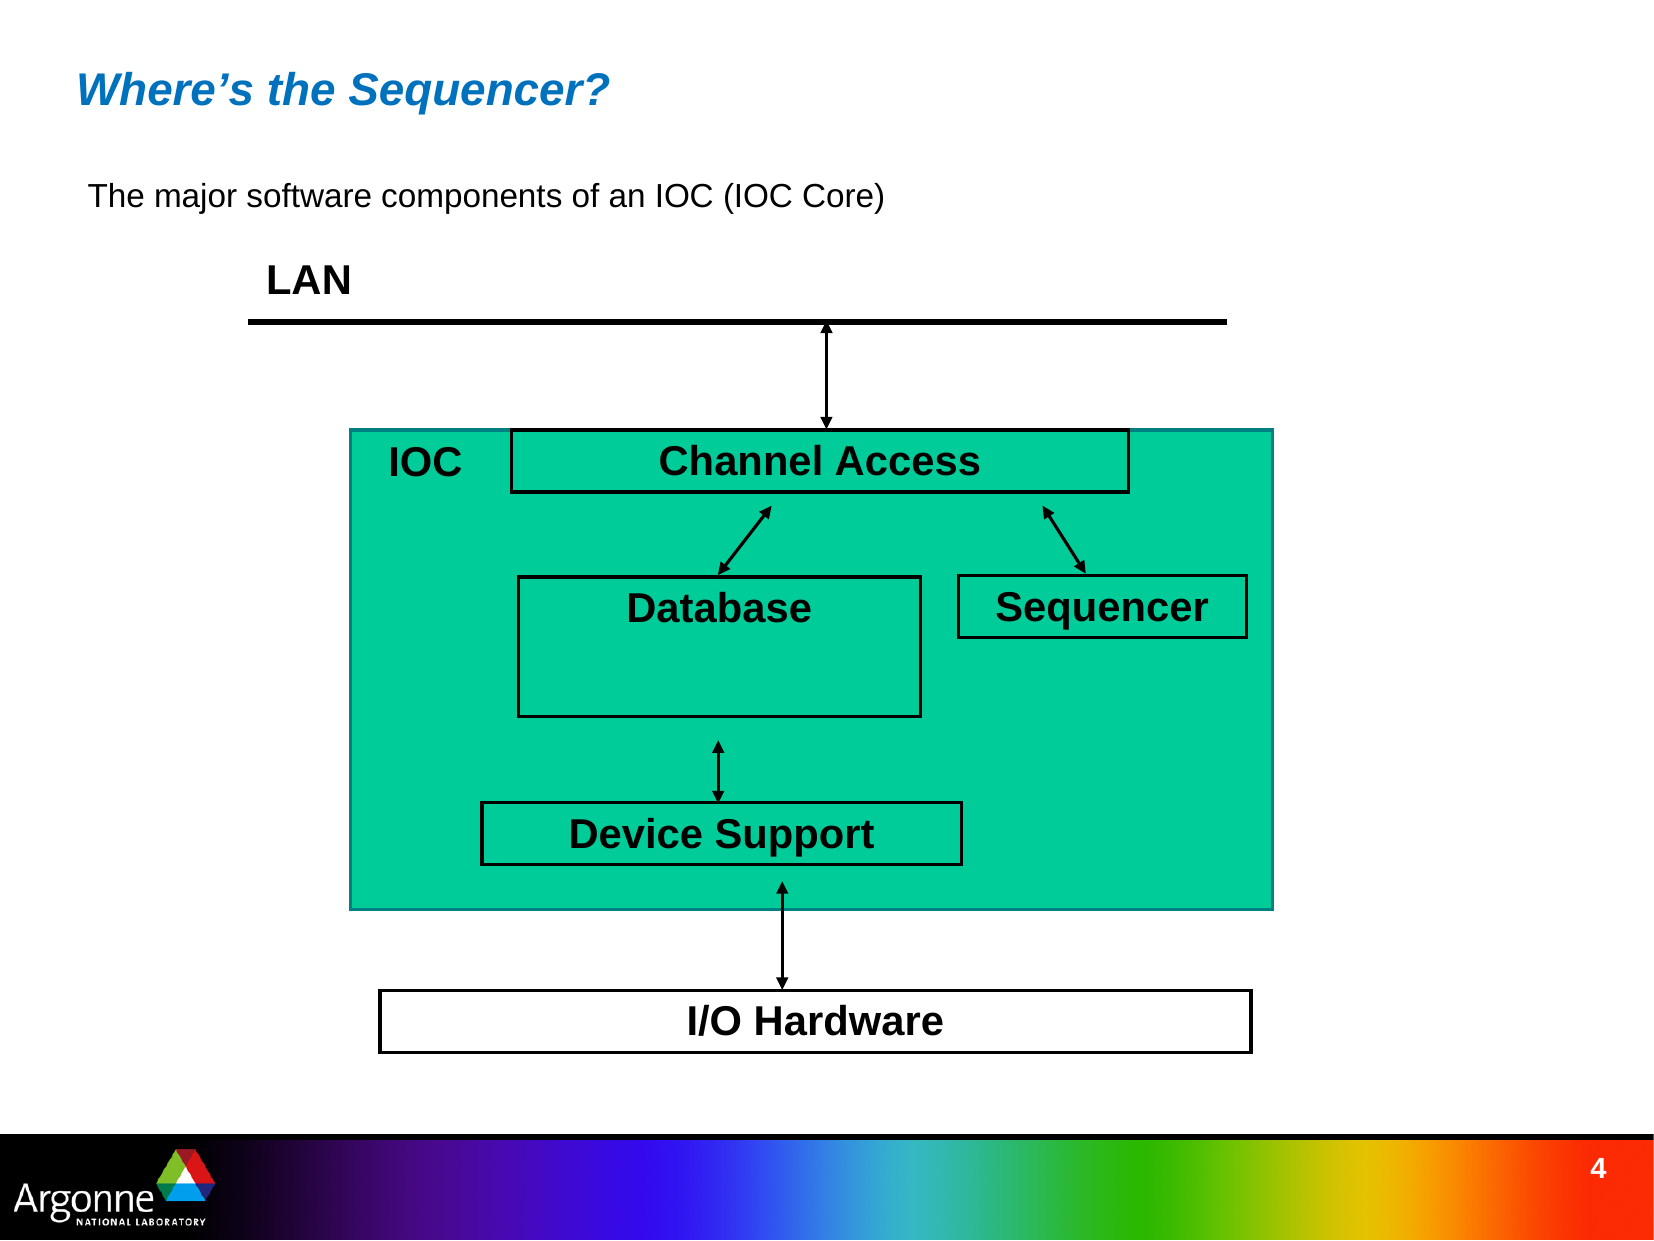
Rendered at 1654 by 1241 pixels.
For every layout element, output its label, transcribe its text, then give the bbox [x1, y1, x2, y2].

text_box Channel Access [511, 430, 1129, 492]
text_box LAN [251, 249, 367, 312]
title Where’s the Sequencer? [61, 45, 1500, 123]
text_box Sequencer [958, 575, 1247, 638]
text_box I/O Hardware [379, 990, 1252, 1053]
picture [0, 1134, 1654, 1240]
text_box [350, 494, 781, 910]
text_box Device Support [481, 802, 962, 865]
text_box IOC [350, 431, 501, 494]
text_box Database [518, 576, 921, 717]
text_box The major software components of an IOC (IOC Core) [72, 169, 1344, 223]
text_box [784, 430, 1273, 910]
